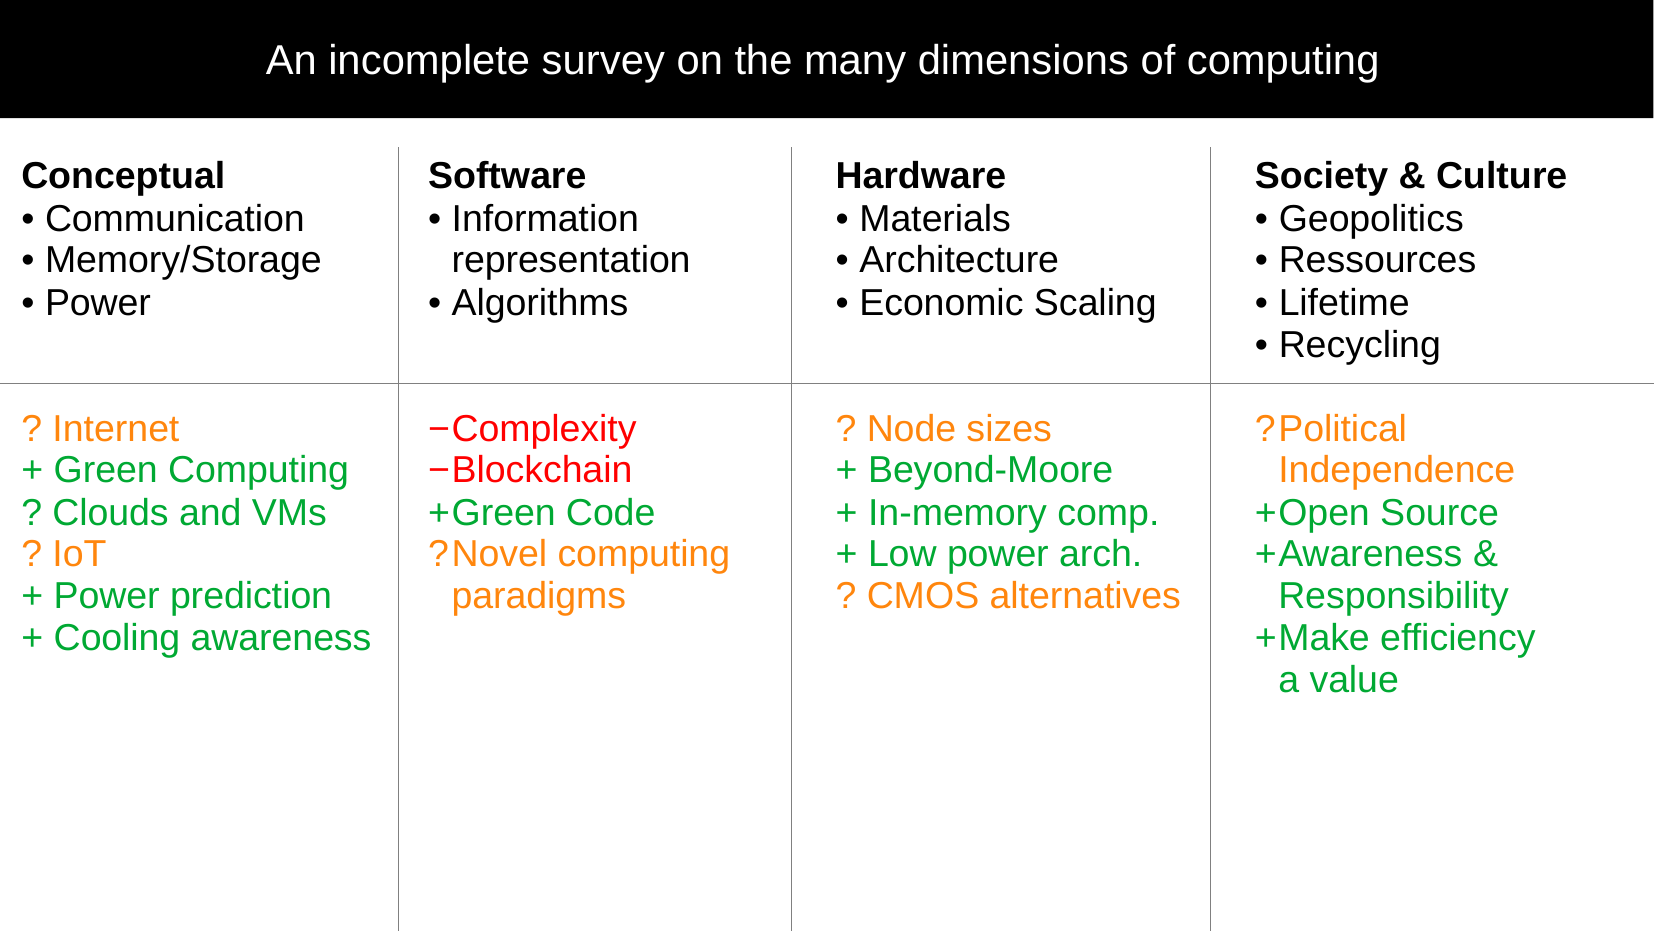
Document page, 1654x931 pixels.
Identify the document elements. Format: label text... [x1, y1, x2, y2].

text_box Society & Culture • Geopolitics • Ressources • Lifetime • Recycling ? Political Independence + Open Source + Awareness & Responsibility + Make efficiency a value [1240, 147, 1583, 383]
text_box [0, 0, 1654, 119]
text_box Conceptual • Communication • Memory/Storage • Power ? Internet + Green Computing ? Clouds and VMs ? IoT + Power prediction + Cooling awareness [6, 384, 388, 667]
text_box Hardware • Materials • Architecture • Economic Scaling ? Node sizes + Beyond-Moore + In-memory comp. + Low power arch. ? CMOS alternatives [820, 384, 1205, 751]
text_box Hardware • Materials • Architecture • Economic Scaling ? Node sizes + Beyond-Moore + In-memory comp. + Low power arch. ? CMOS alternatives [820, 147, 1205, 383]
text_box Conceptual • Communication • Memory/Storage • Power ? Internet + Green Computing ? Clouds and VMs ? IoT + Power prediction + Cooling awareness [6, 147, 388, 383]
text_box An incomplete survey on the many dimensions of computing [250, 29, 1403, 91]
text_box Software • Information representation • Algorithms − Complexity − Blockchain + Green Code ? Novel computing paradigms [413, 384, 791, 709]
text_box Software • Information representation • Algorithms − Complexity − Blockchain + Green Code ? Novel computing paradigms [413, 147, 791, 383]
text_box Society & Culture • Geopolitics • Ressources • Lifetime • Recycling ? Political Independence + Open Source + Awareness & Responsibility + Make efficiency a value [1240, 384, 1583, 709]
